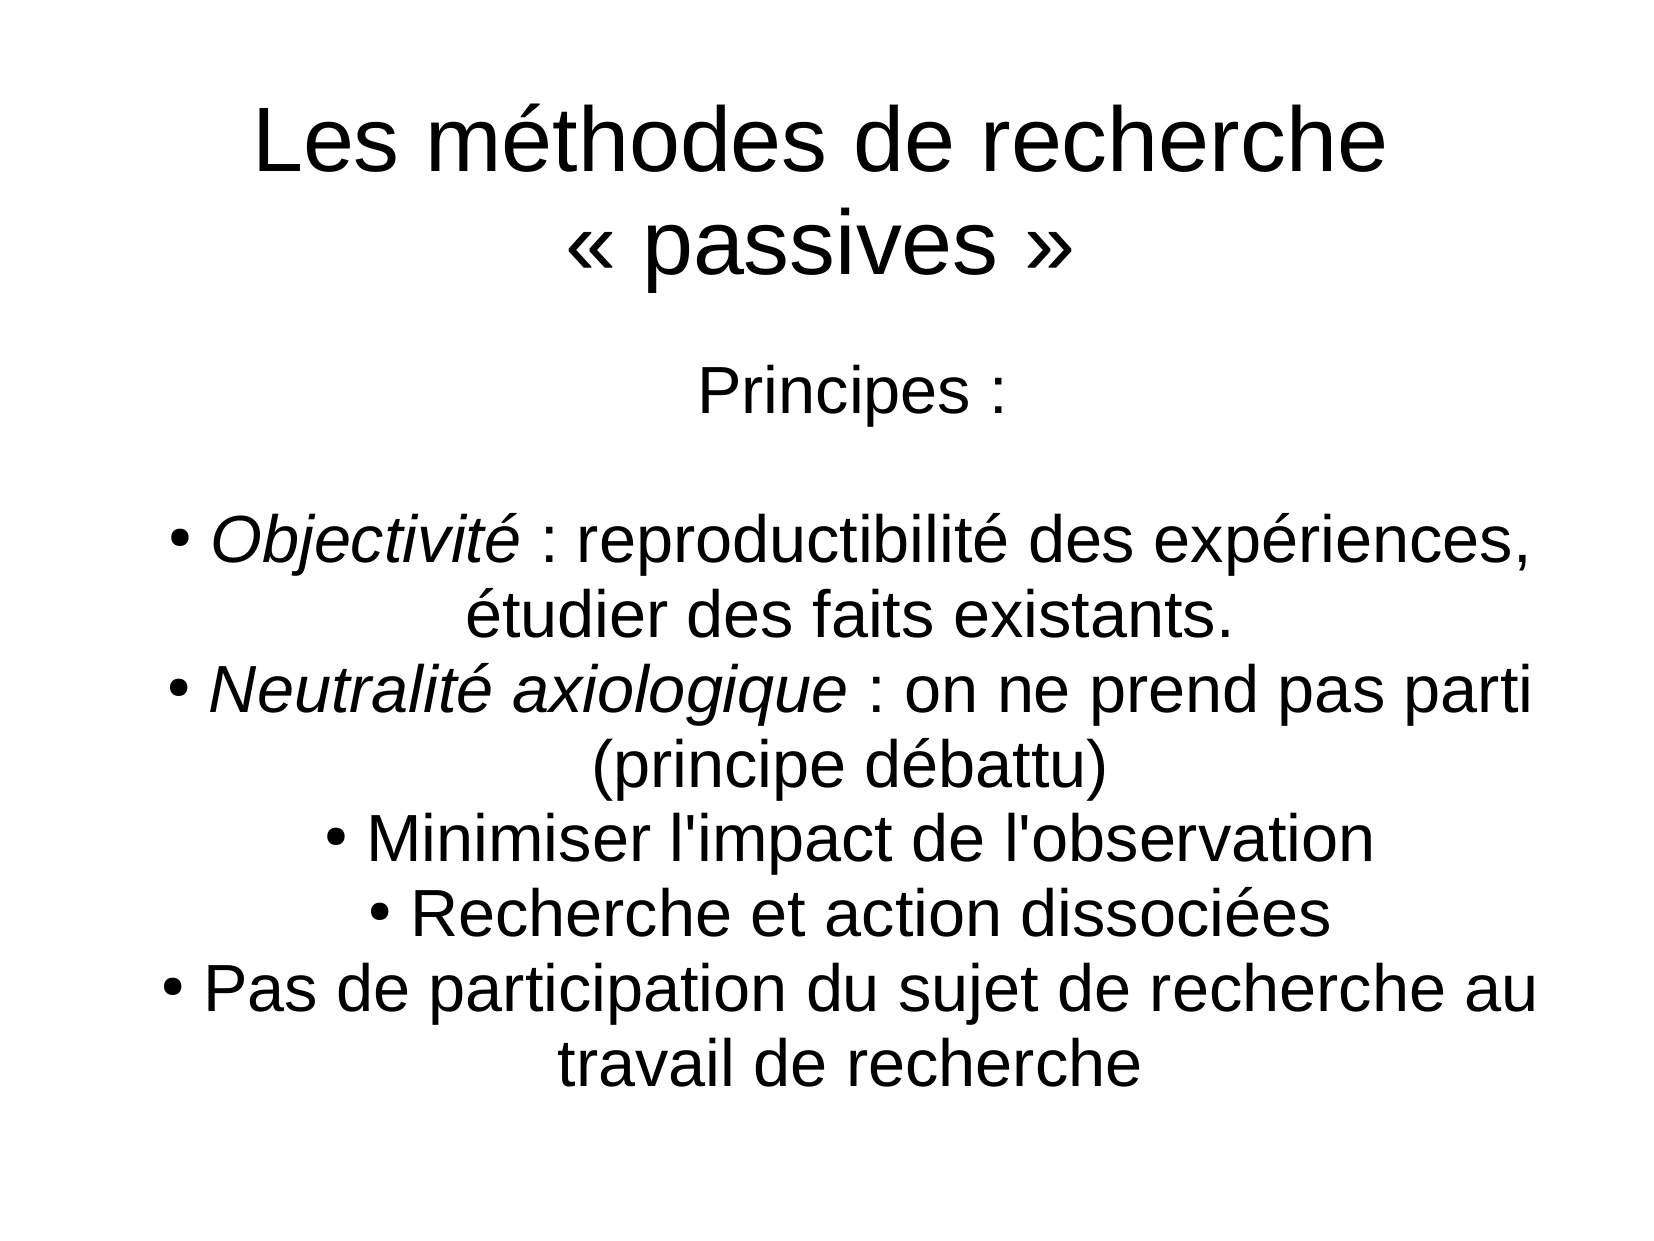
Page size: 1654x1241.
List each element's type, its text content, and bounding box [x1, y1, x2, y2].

subtitle Principes : Objectivité : reproductibilité des expériences, étudier des faits existants. Neutralité axiologique : on ne prend pas parti (principe débattu) Minimiser l'impact de l'observation Recherche et action dissociées Pas de participation du sujet de recherche au travail de recherche [106, 324, 1595, 1129]
title Les méthodes de recherche « passives » [76, 88, 1565, 294]
